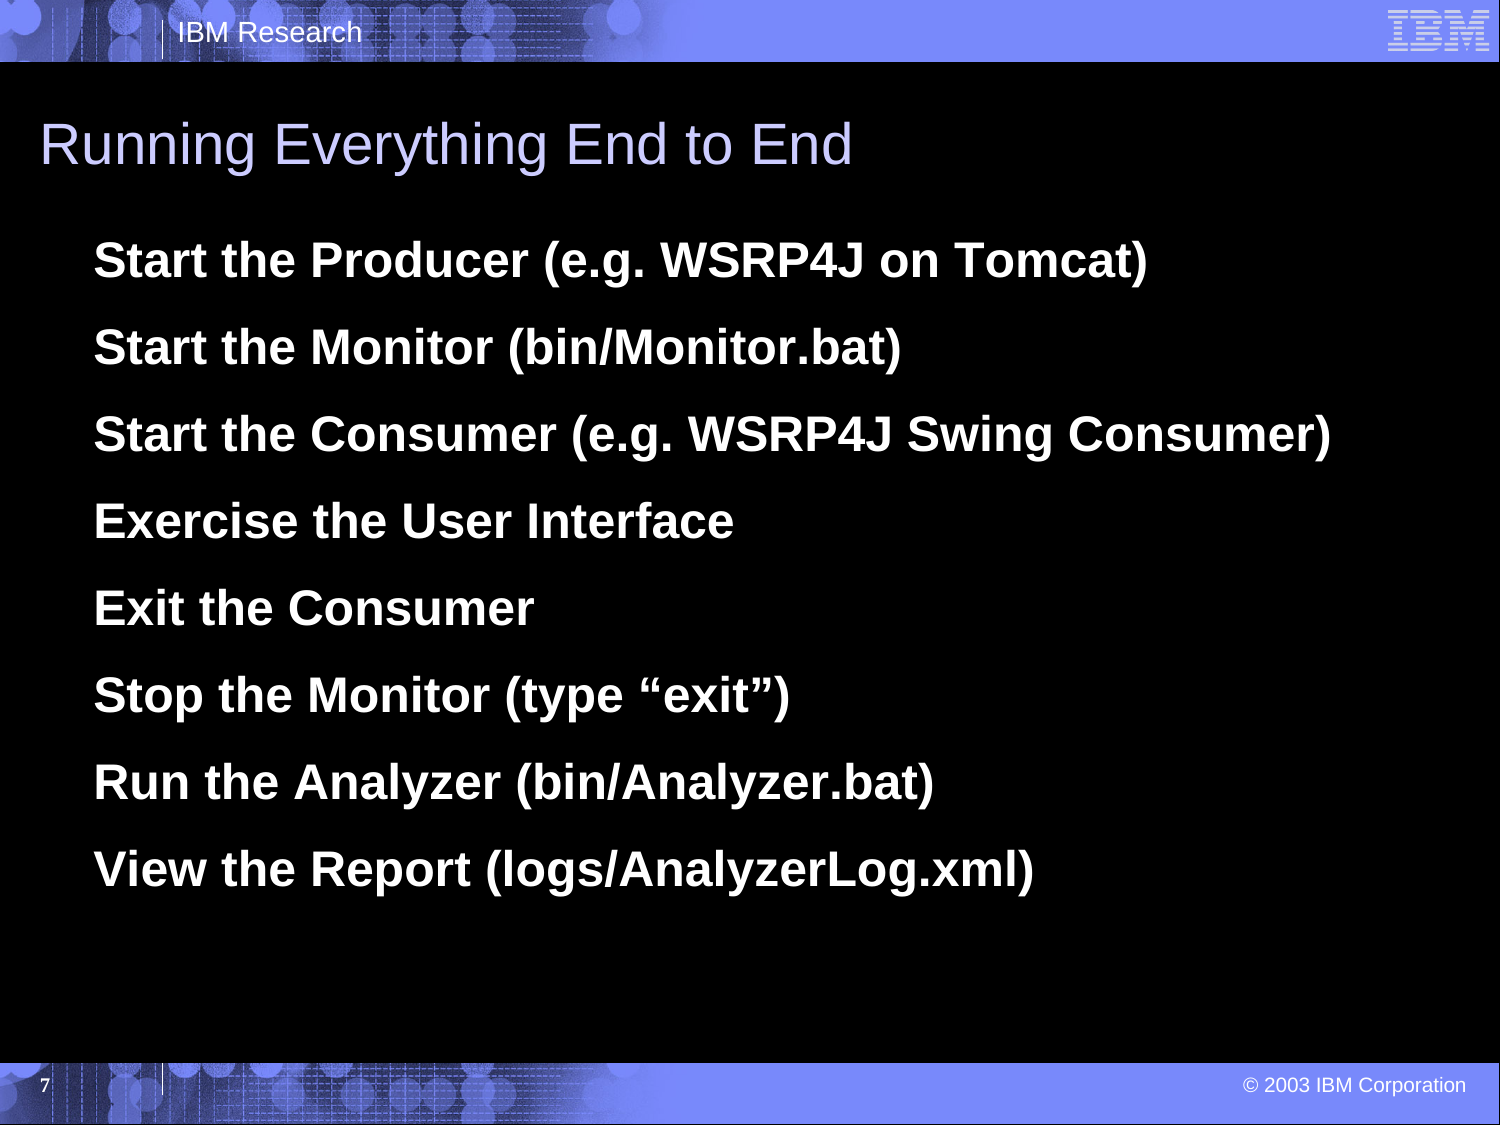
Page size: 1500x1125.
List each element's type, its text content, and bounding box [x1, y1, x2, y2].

picture [0, 1063, 1499, 1124]
list Start the Producer (e.g. WSRP4J on Tomcat) Start the Monitor (bin/Monitor.bat) Start the Consumer (e.g. WSRP4J Swing Consumer) Exercise the User Interface Exit the Consumer Stop the Monitor (type “exit”) Run the Analyzer (bin/Analyzer.bat) View the Report (logs/AnalyzerLog.xml) [78, 224, 1398, 1030]
picture [0, 0, 1499, 62]
title Running Everything End to End [25, 102, 1378, 184]
